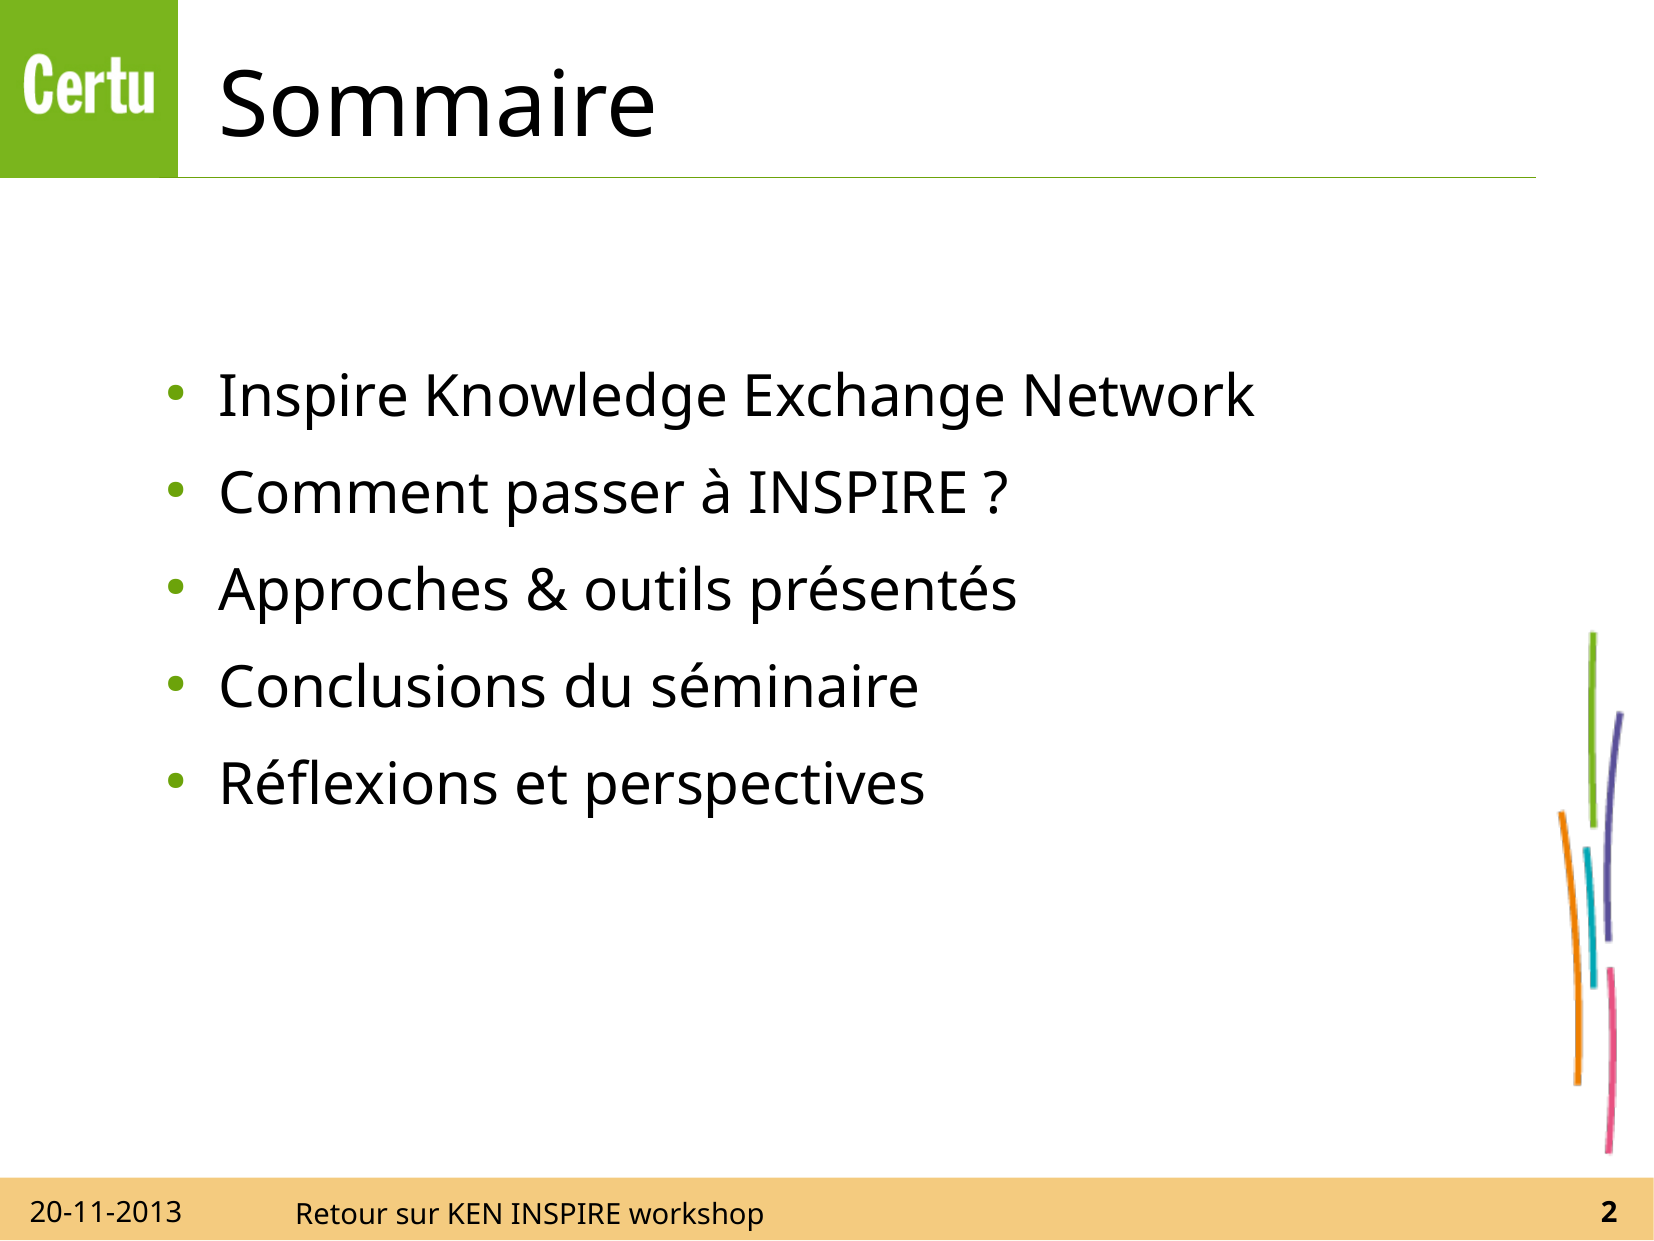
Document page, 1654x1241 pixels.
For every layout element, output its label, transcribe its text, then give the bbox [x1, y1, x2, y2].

title Sommaire [218, 47, 1536, 155]
list Inspire Knowledge Exchange Network Comment passer à INSPIRE ? Approches & outils présentés Conclusions du séminaire Réflexions et perspectives [147, 354, 1536, 1114]
picture [1535, 620, 1654, 1165]
picture [0, 0, 178, 178]
